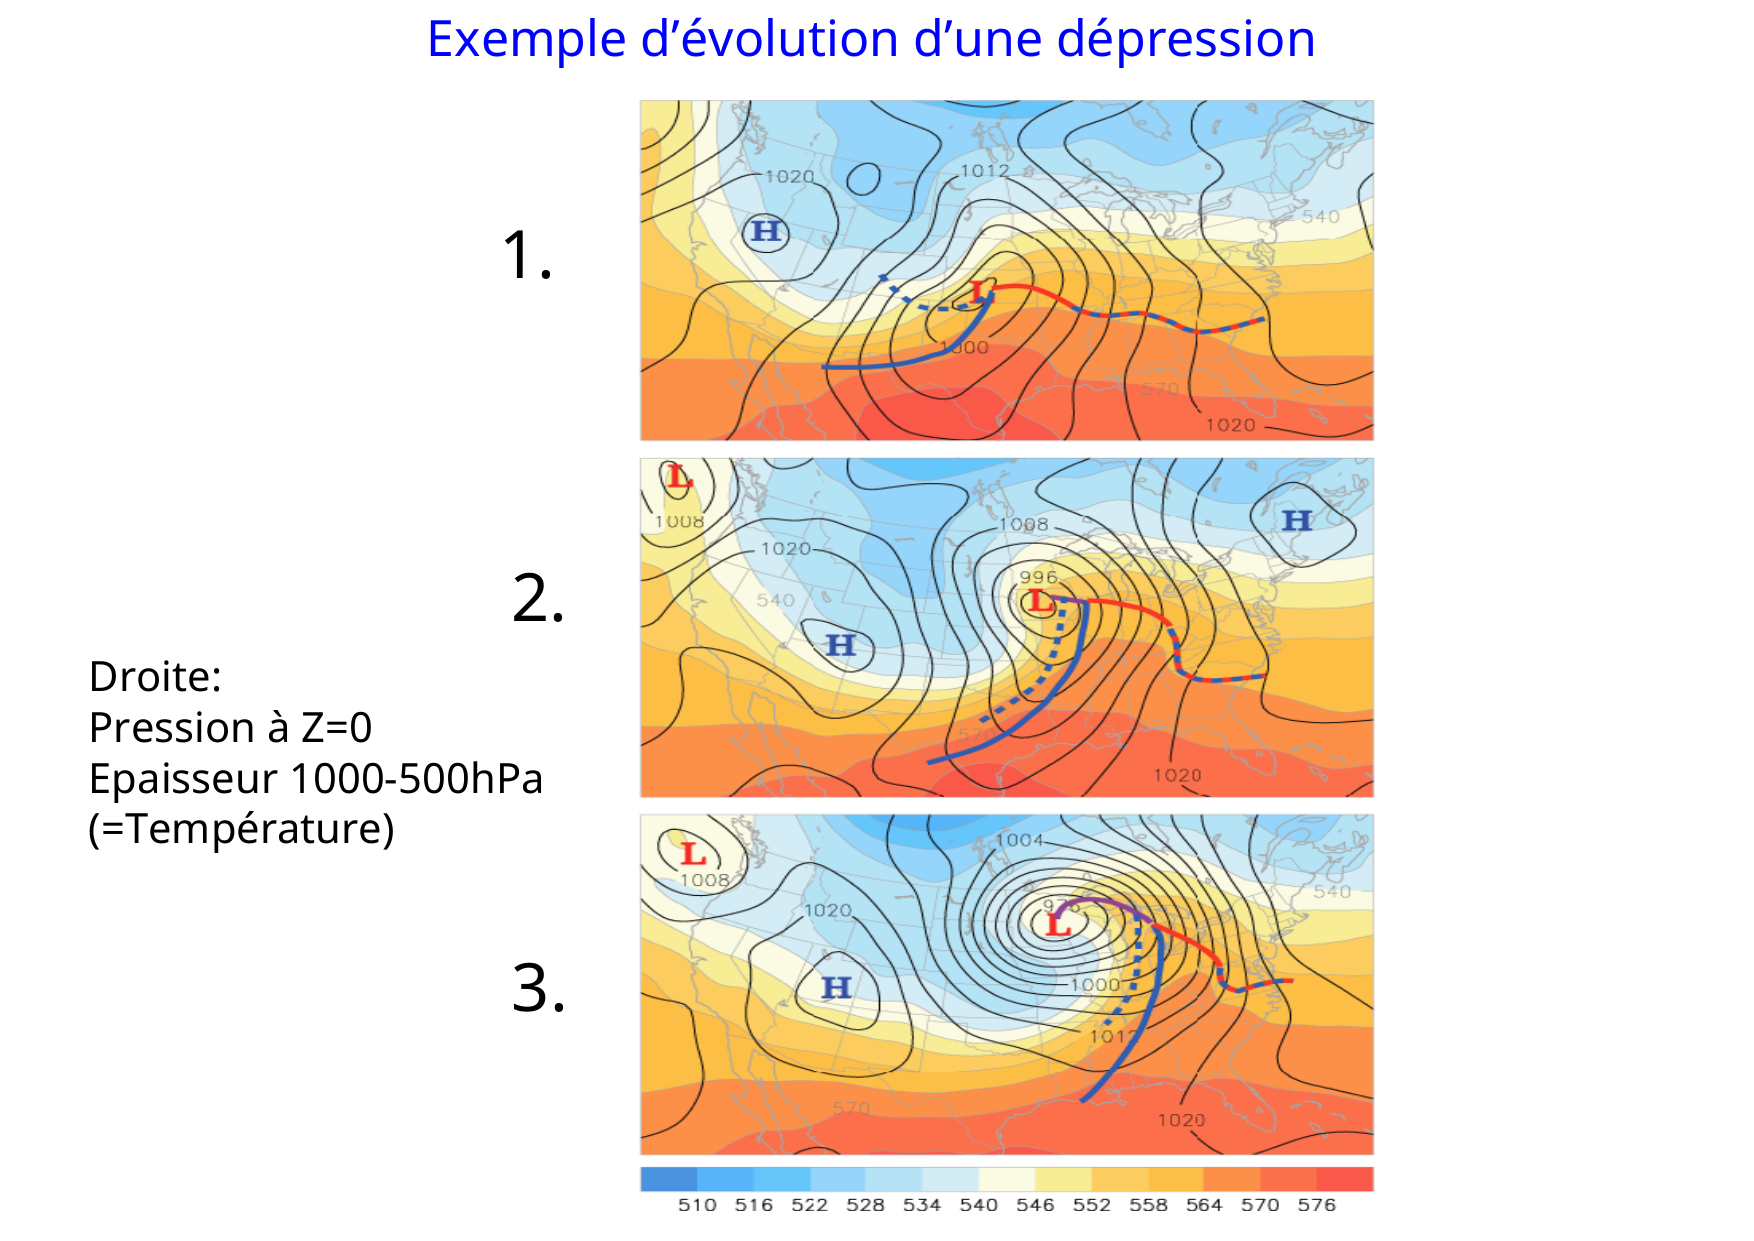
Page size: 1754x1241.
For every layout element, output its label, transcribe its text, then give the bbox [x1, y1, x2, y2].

text_box 1. [484, 206, 571, 303]
picture [620, 100, 1392, 1211]
text_box 3. [497, 939, 583, 1036]
text_box Exemple d’évolution d’une dépression [412, 0, 1333, 77]
text_box 2. [496, 549, 583, 646]
text_box Droite: Pression à Z=0 Epaisseur 1000-500hPa (=Température) [73, 643, 561, 862]
